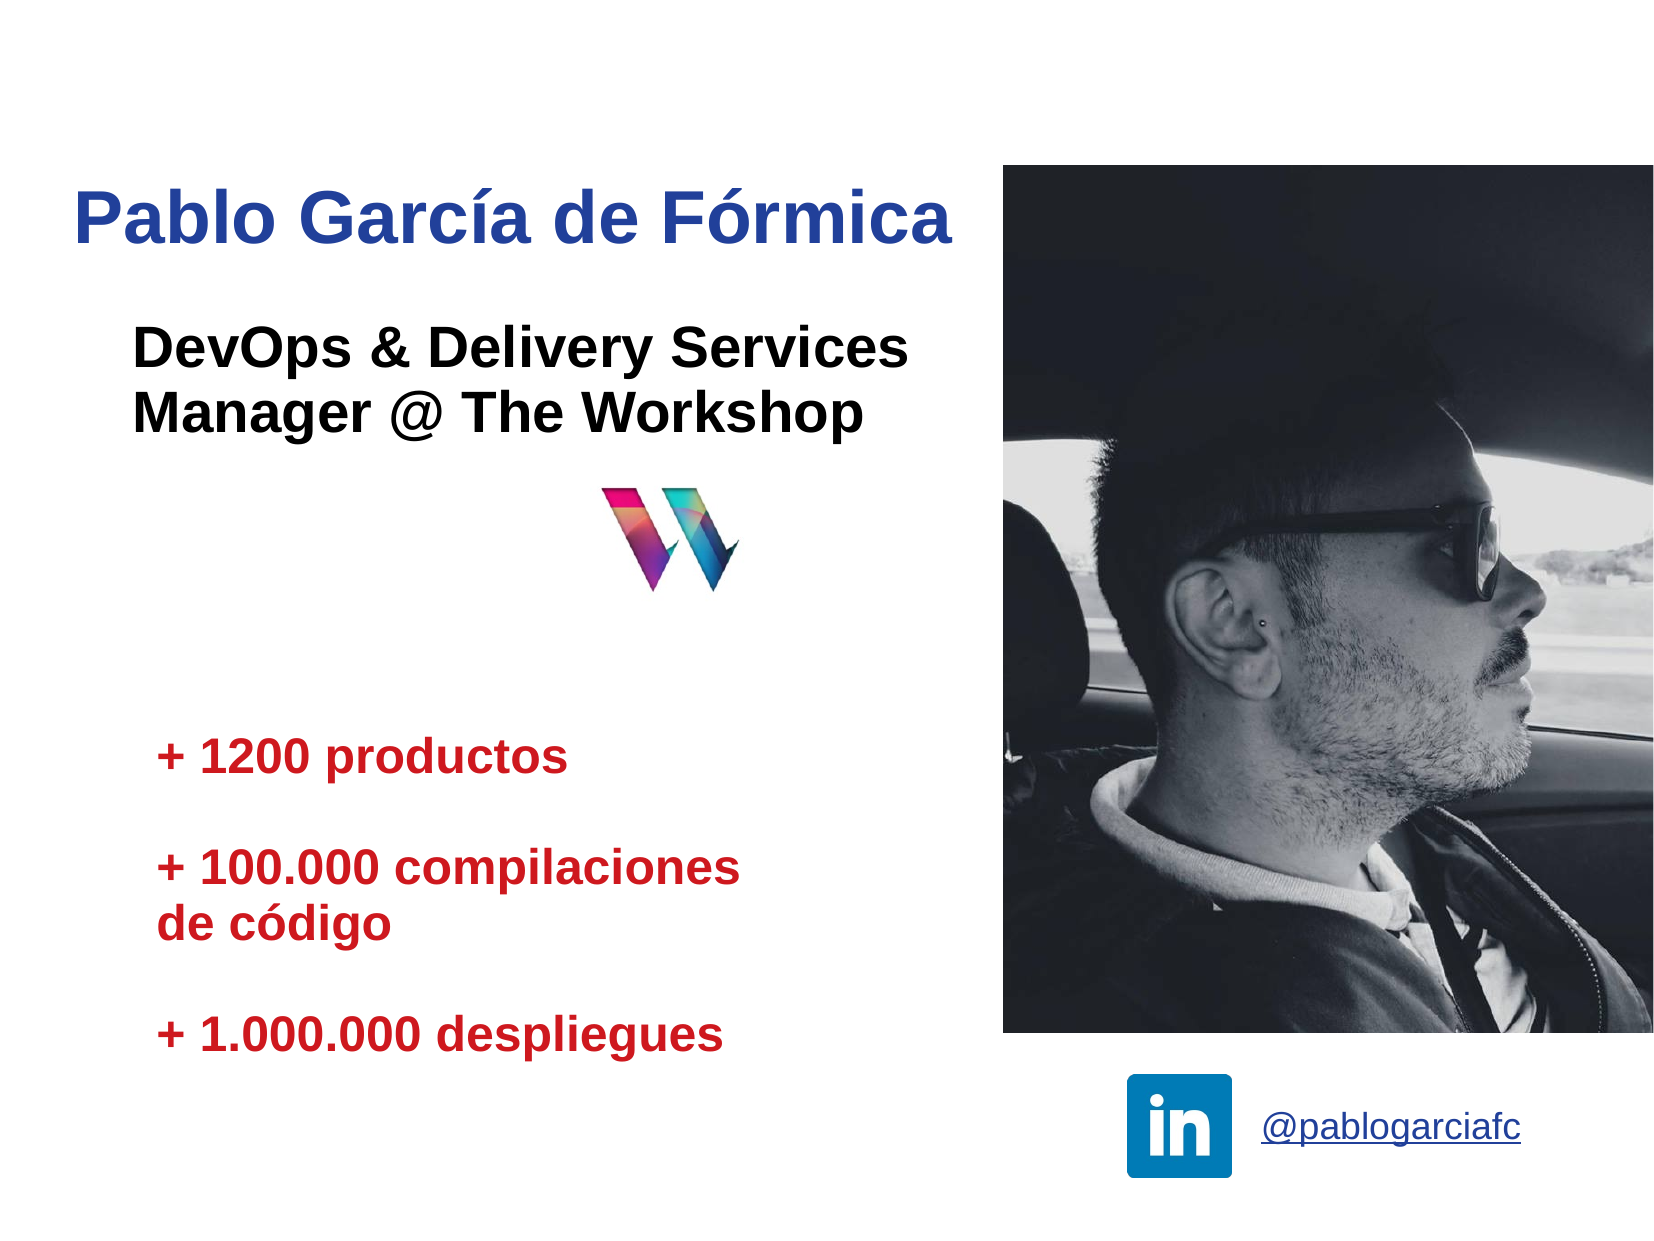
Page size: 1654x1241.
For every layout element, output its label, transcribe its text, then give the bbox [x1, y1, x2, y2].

picture [1151, 1094, 1163, 1106]
text_box @pablogarciafc [1246, 1098, 1542, 1198]
picture [1150, 1110, 1163, 1156]
text_box DevOps & Delivery Services Manager @ The Workshop [118, 307, 993, 452]
text_box + 1200 productos + 100.000 compilaciones de código + 1.000.000 despliegues [141, 720, 780, 1070]
picture [590, 460, 750, 620]
picture [1003, 165, 1654, 1033]
picture [1170, 1110, 1209, 1156]
text_box Pablo García de Fórmica [59, 168, 969, 351]
